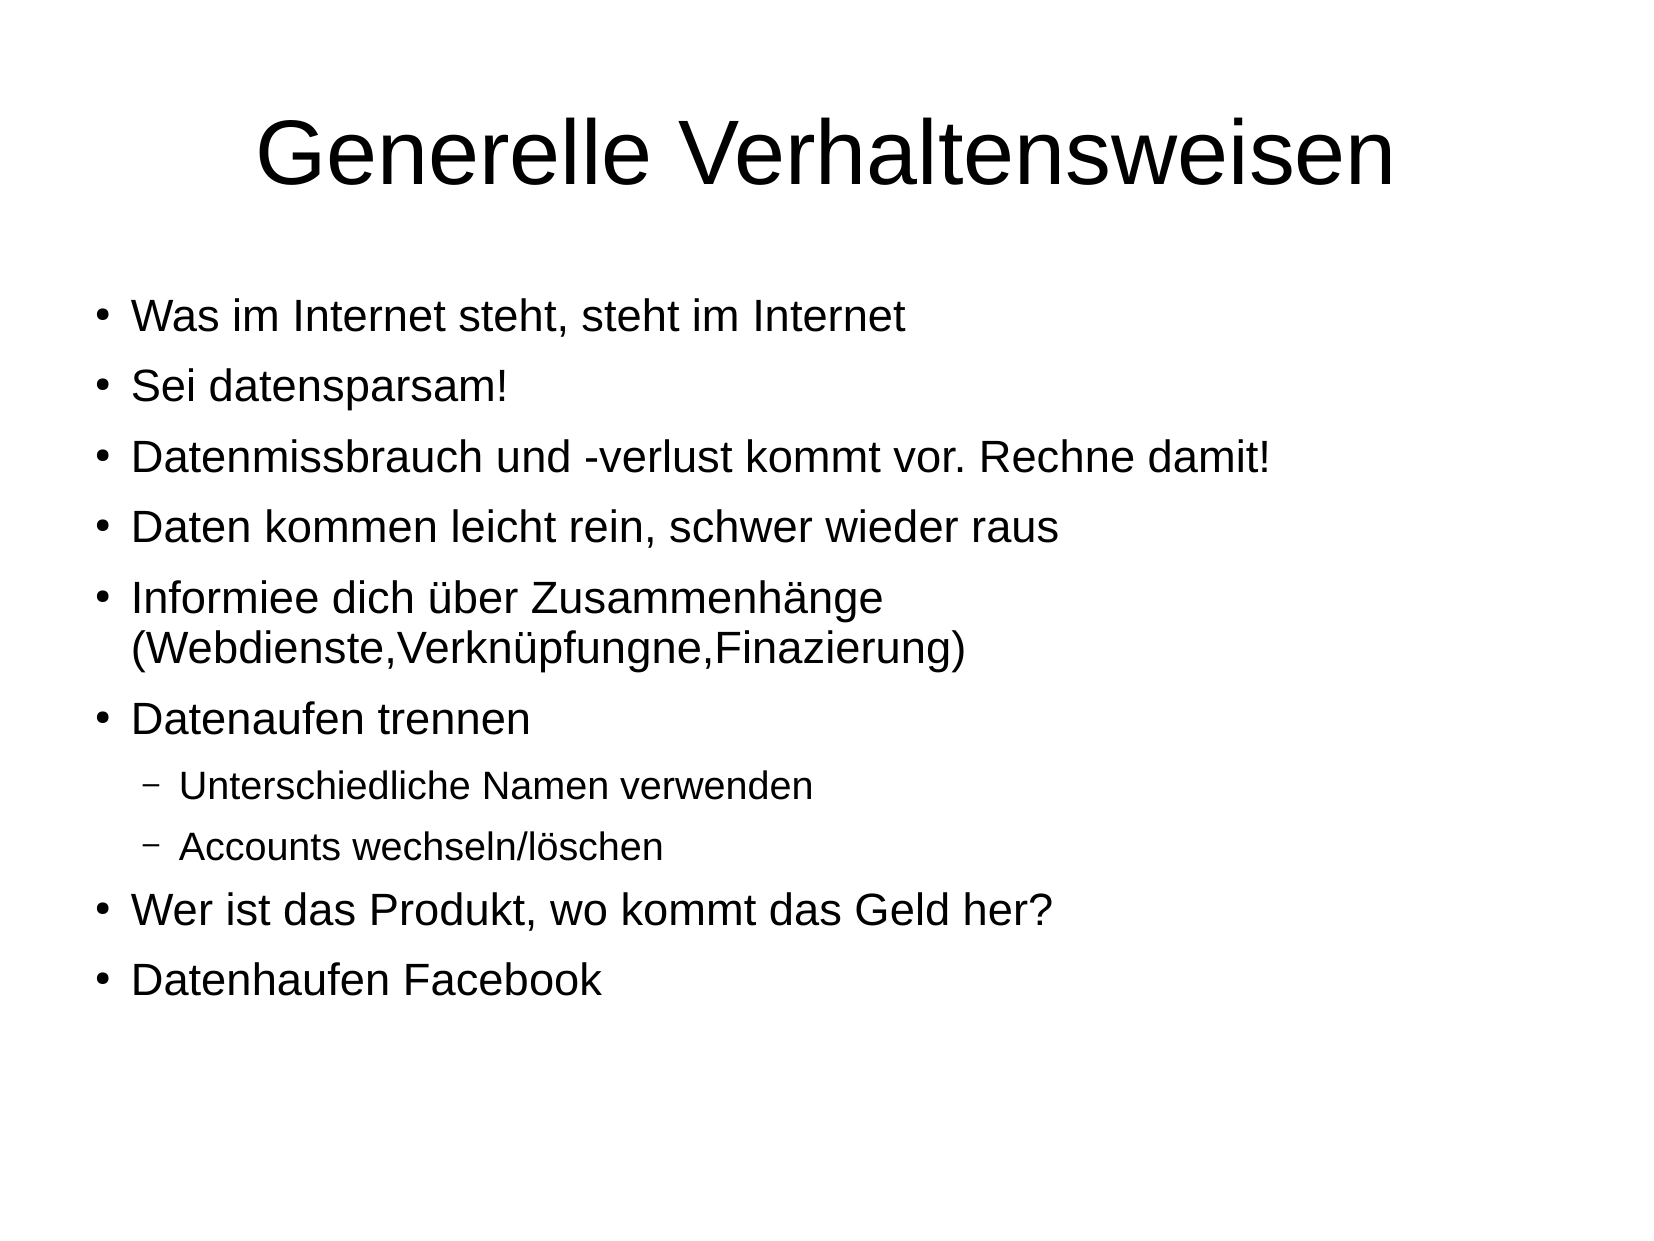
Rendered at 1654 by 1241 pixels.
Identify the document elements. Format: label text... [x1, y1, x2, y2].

list Was im Internet steht, steht im Internet Sei datensparsam! Datenmissbrauch und -verlust kommt vor. Rechne damit! Daten kommen leicht rein, schwer wieder raus Informiee dich über Zusammenhänge (Webdienste,Verknüpfungne,Finazierung) Datenaufen trennen Unterschiedliche Namen verwenden Accounts wechseln/löschen Wer ist das Produkt, wo kommt das Geld her? Datenhaufen Facebook [82, 290, 1571, 1010]
title Generelle Verhaltensweisen [82, 49, 1571, 257]
